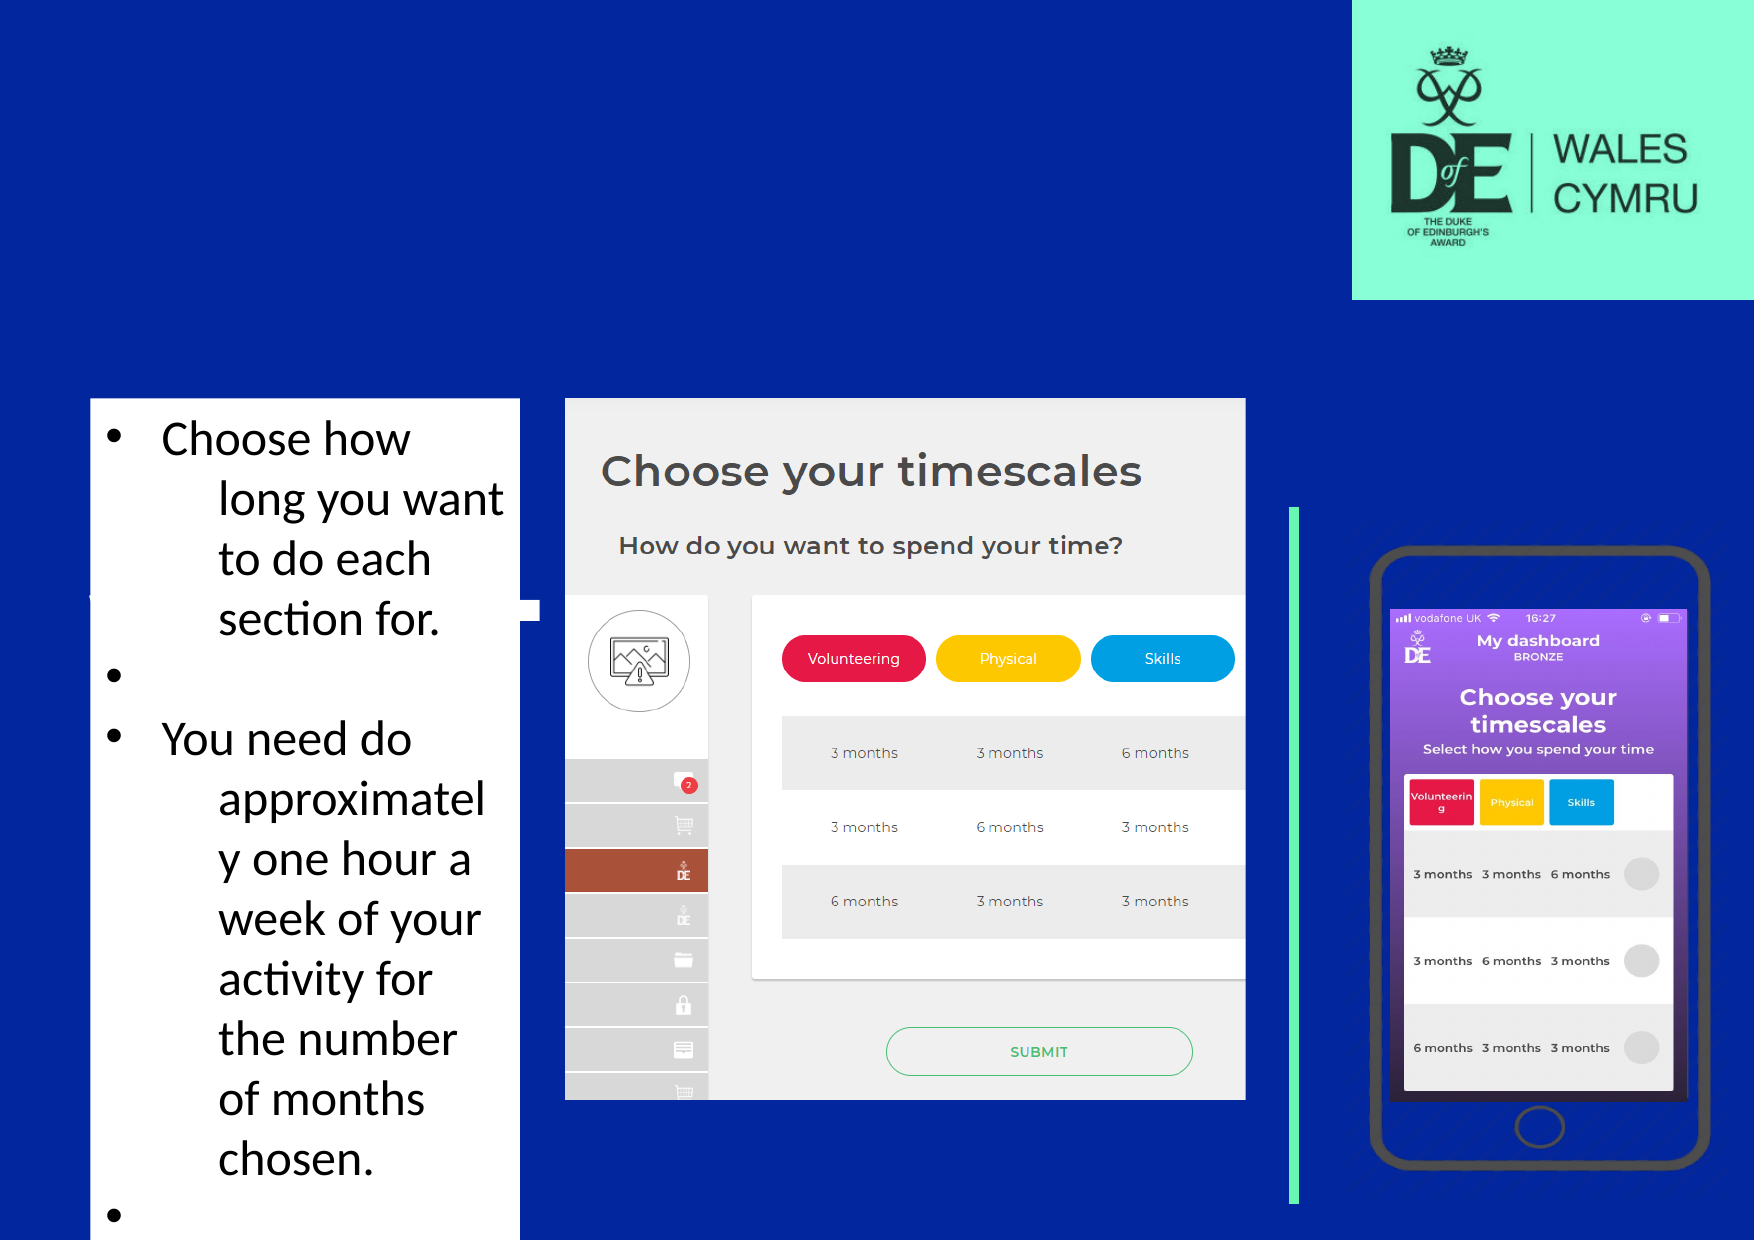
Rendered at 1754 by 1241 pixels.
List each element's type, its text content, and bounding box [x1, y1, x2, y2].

title Step 2. Set Timescales [46, 0, 1630, 237]
picture [565, 398, 1246, 1100]
text_box Choose how long you want to do each section for. You need do approximately one hour a week of your activity for the number of months chosen. [90, 398, 520, 1202]
picture [1345, 511, 1729, 1205]
